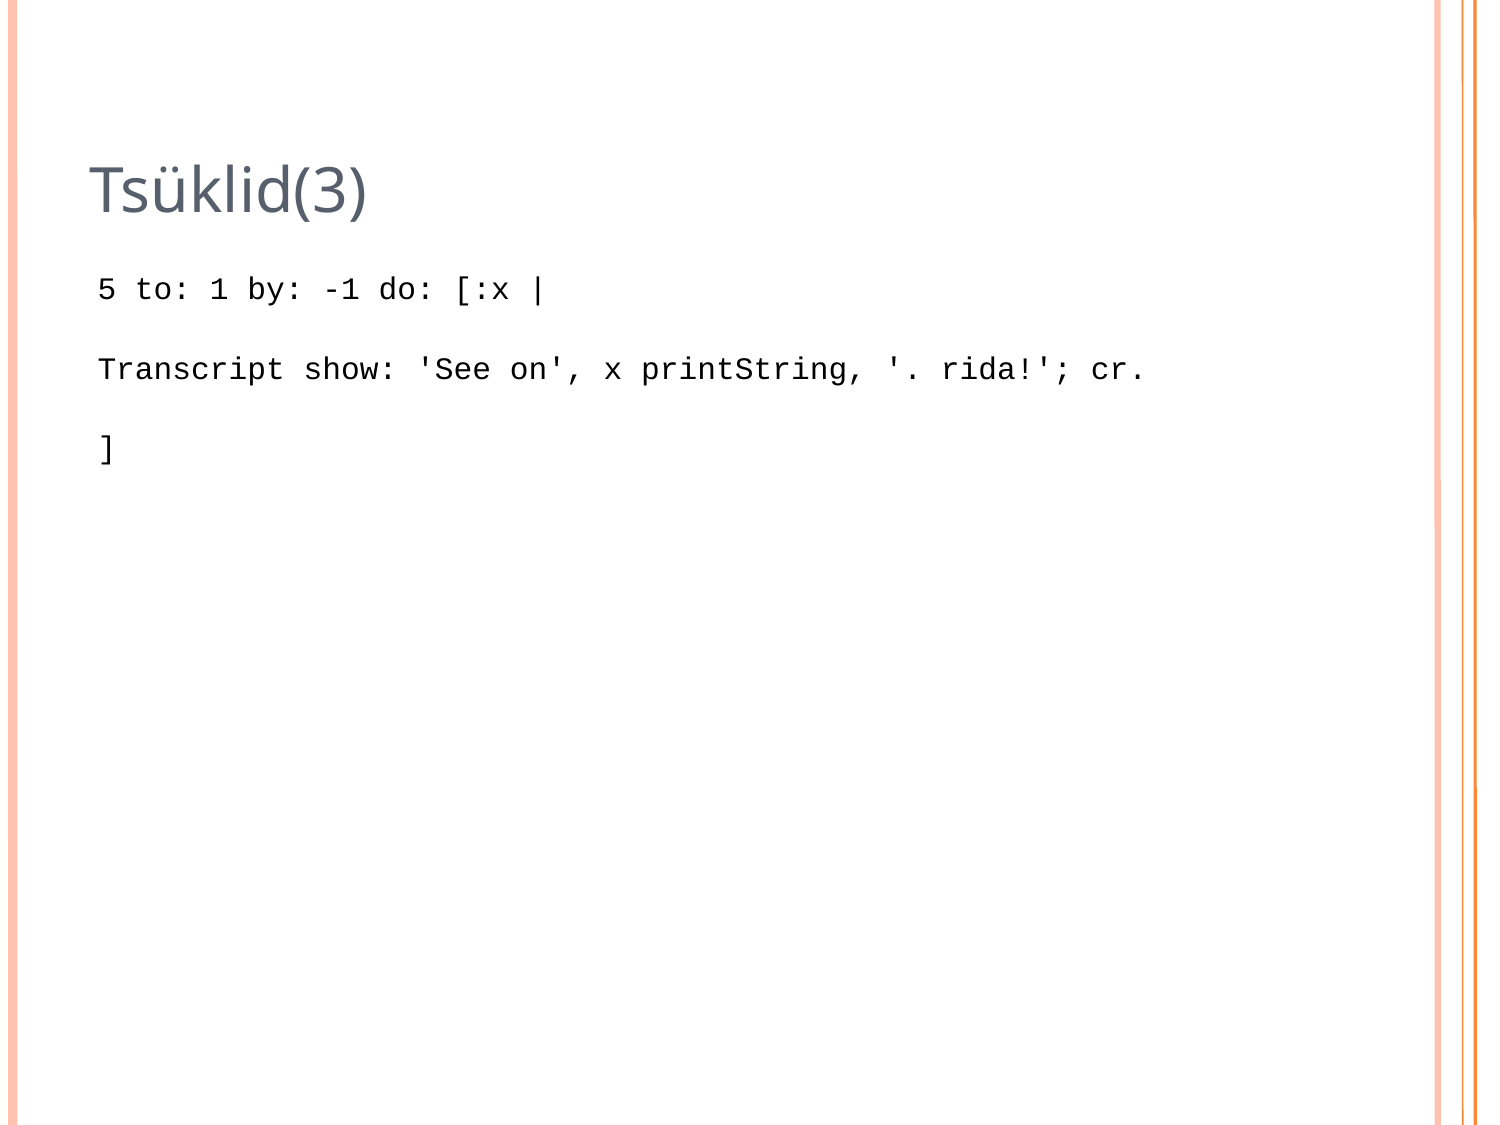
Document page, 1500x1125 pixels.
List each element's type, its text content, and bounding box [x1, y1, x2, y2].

title Tsüklid(3) [74, 44, 1300, 233]
list 5 to: 1 by: -1 do: [:x | Transcript show: 'See on', x printString, '. rida!'; cr. ] [82, 261, 1426, 473]
